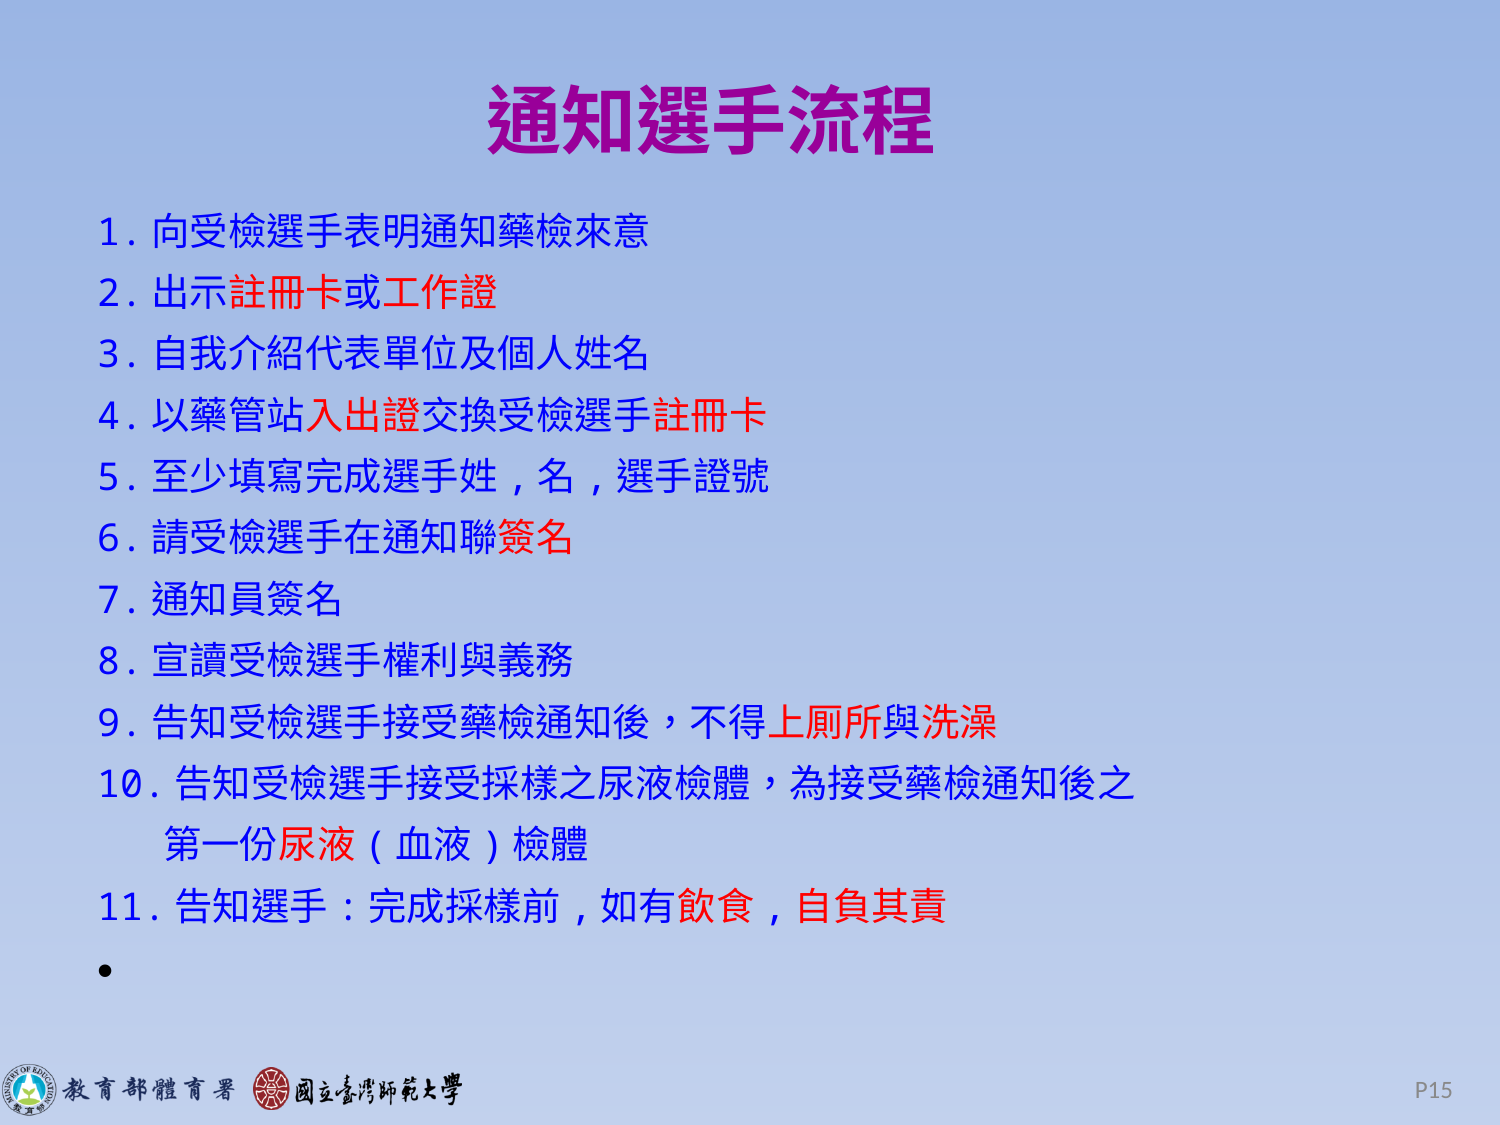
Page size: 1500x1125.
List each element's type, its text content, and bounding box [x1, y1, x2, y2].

list 1.向受檢選手表明通知藥檢來意 2.出示註冊卡或工作證 3.自我介紹代表單位及個人姓名 4.以藥管站入出證交換受檢選手註冊卡 5.至少填寫完成選手姓,名,選手證號 6.請受檢選手在通知聯簽名 7.通知員簽名 8.宣讀受檢選手權利與義務 9.告知受檢選手接受藥檢通知後，不得上厠所與洗澡 10.告知受檢選手接受採樣之尿液檢體，為接受藥檢通知後之 第一份尿液(血液)檢體 11.告知選手:完成採樣前,如有飲食,自負其責 [82, 199, 1433, 942]
title 通知選手流程 [9, 66, 1451, 161]
text_box P [1399, 1046, 1500, 1125]
